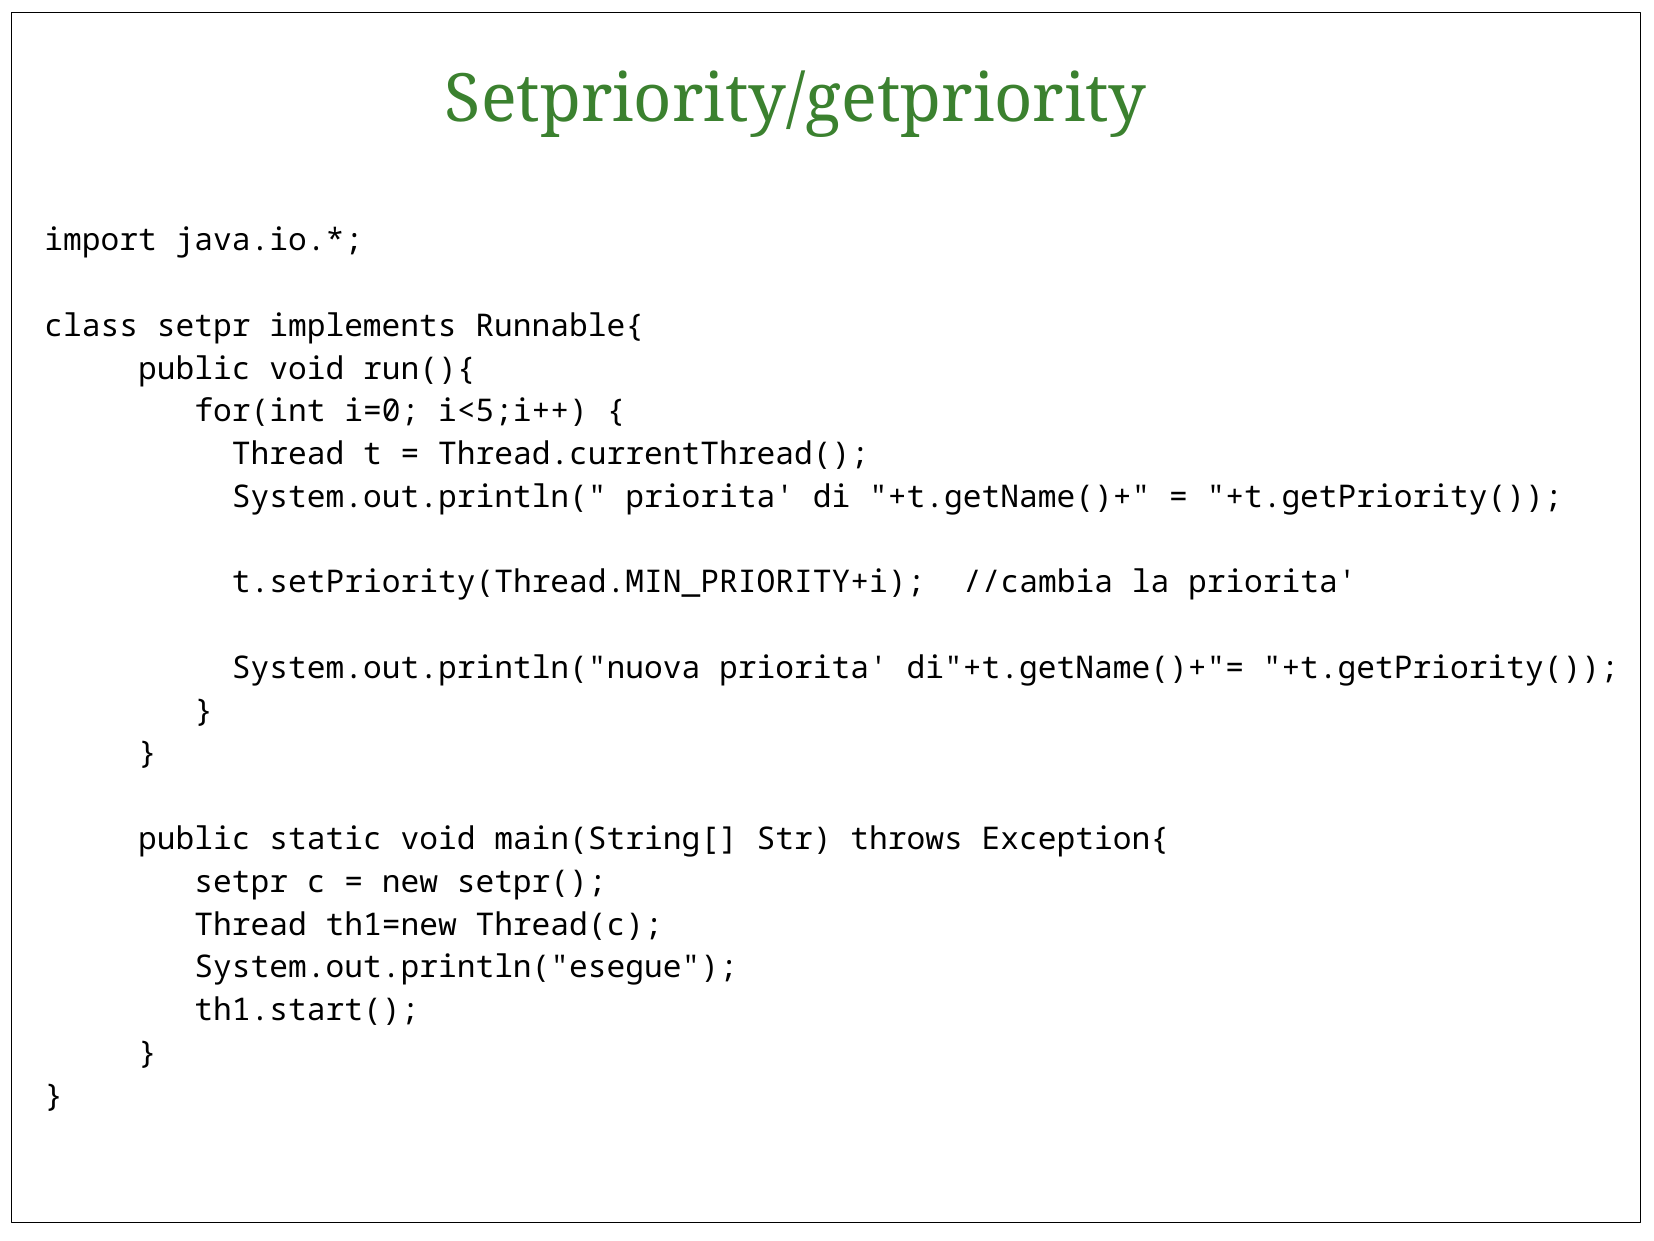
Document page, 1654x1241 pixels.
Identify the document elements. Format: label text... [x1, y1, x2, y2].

text_box Setpriority/getpriority [430, 42, 1183, 136]
text_box import java.io.*; class setpr implements Runnable{ public void run(){ for(int i=0; i<5;i++) { Thread t = Thread.currentThread(); System.out.println(" priorita' di "+t.getName()+" = "+t.getPriority()); t.setPriority(Thread.MIN_PRIORITY+i); //cambia la priorita' System.out.println("nuova priorita' di"+t.getName()+"= "+t.getPriority()); } } public static void main(String[] Str) throws Exception{ setpr c = new setpr(); Thread th1=new Thread(c); System.out.println("esegue"); th1.start(); } } [29, 210, 1654, 992]
